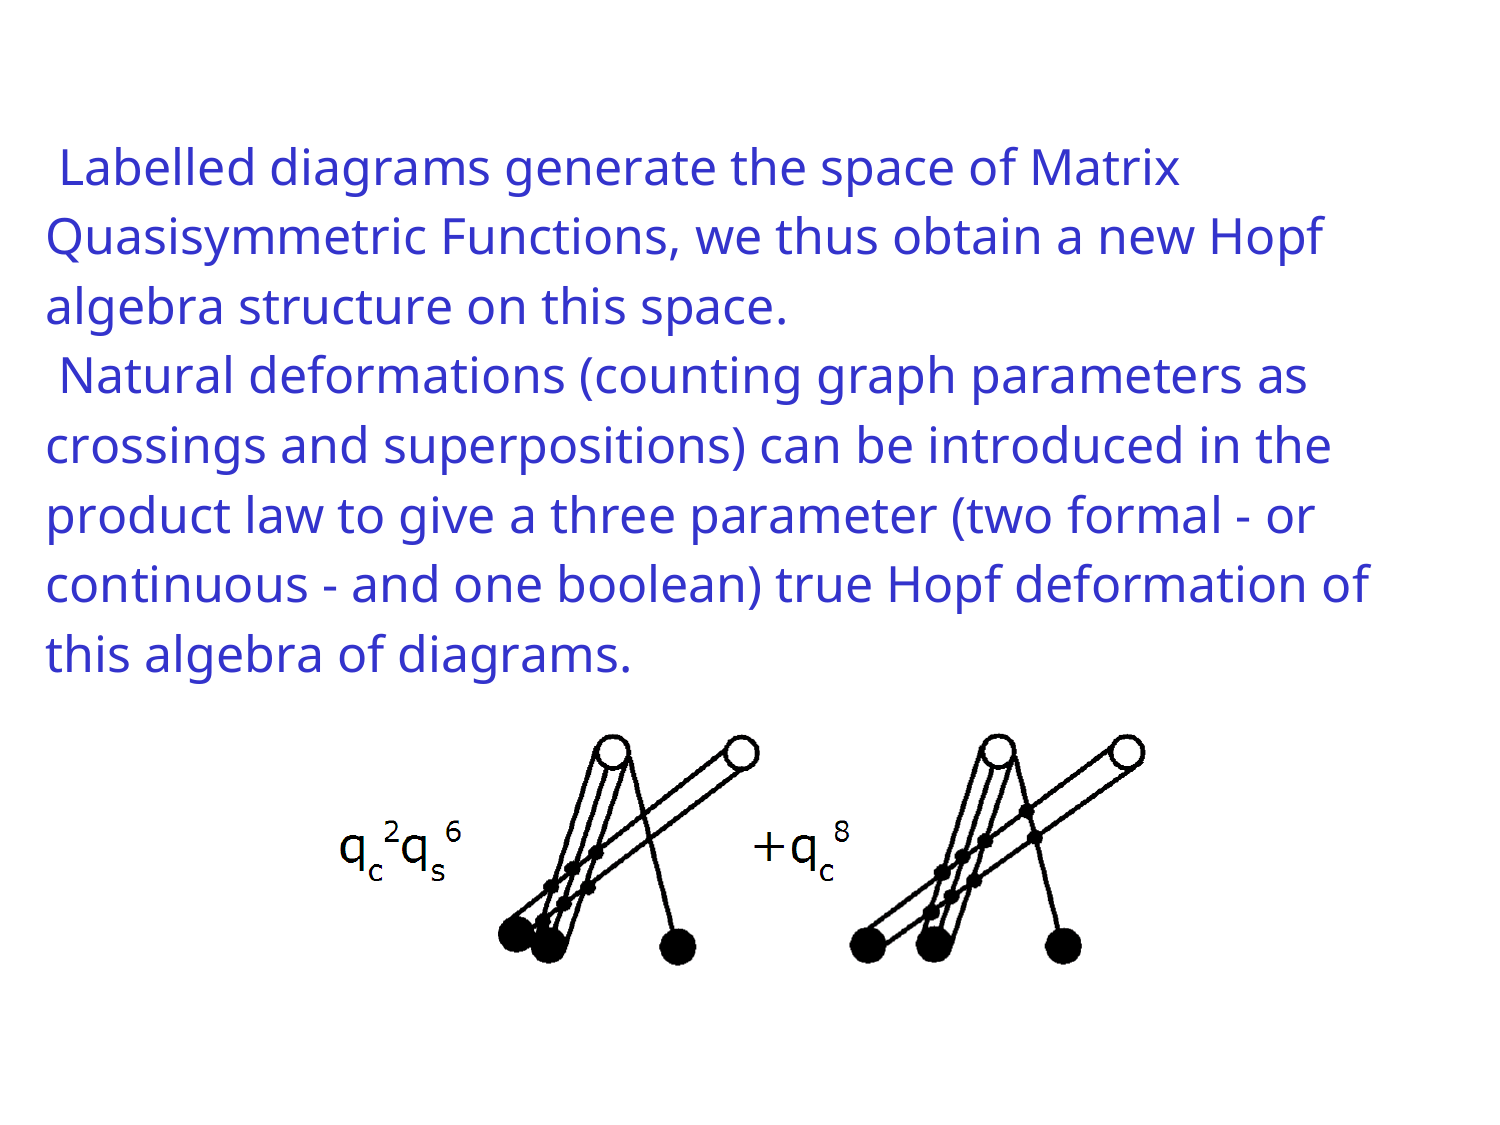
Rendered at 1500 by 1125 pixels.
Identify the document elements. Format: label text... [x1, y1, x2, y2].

text_box Labelled diagrams generate the space of Matrix Quasisymmetric Functions, we thus obtain a new Hopf algebra structure on this space. Natural deformations (counting graph parameters as crossings and superpositions) can be introduced in the product law to give a three parameter (two formal - or continuous - and one boolean) true Hopf deformation of this algebra of diagrams. [31, 117, 1457, 750]
picture [319, 708, 1181, 1031]
